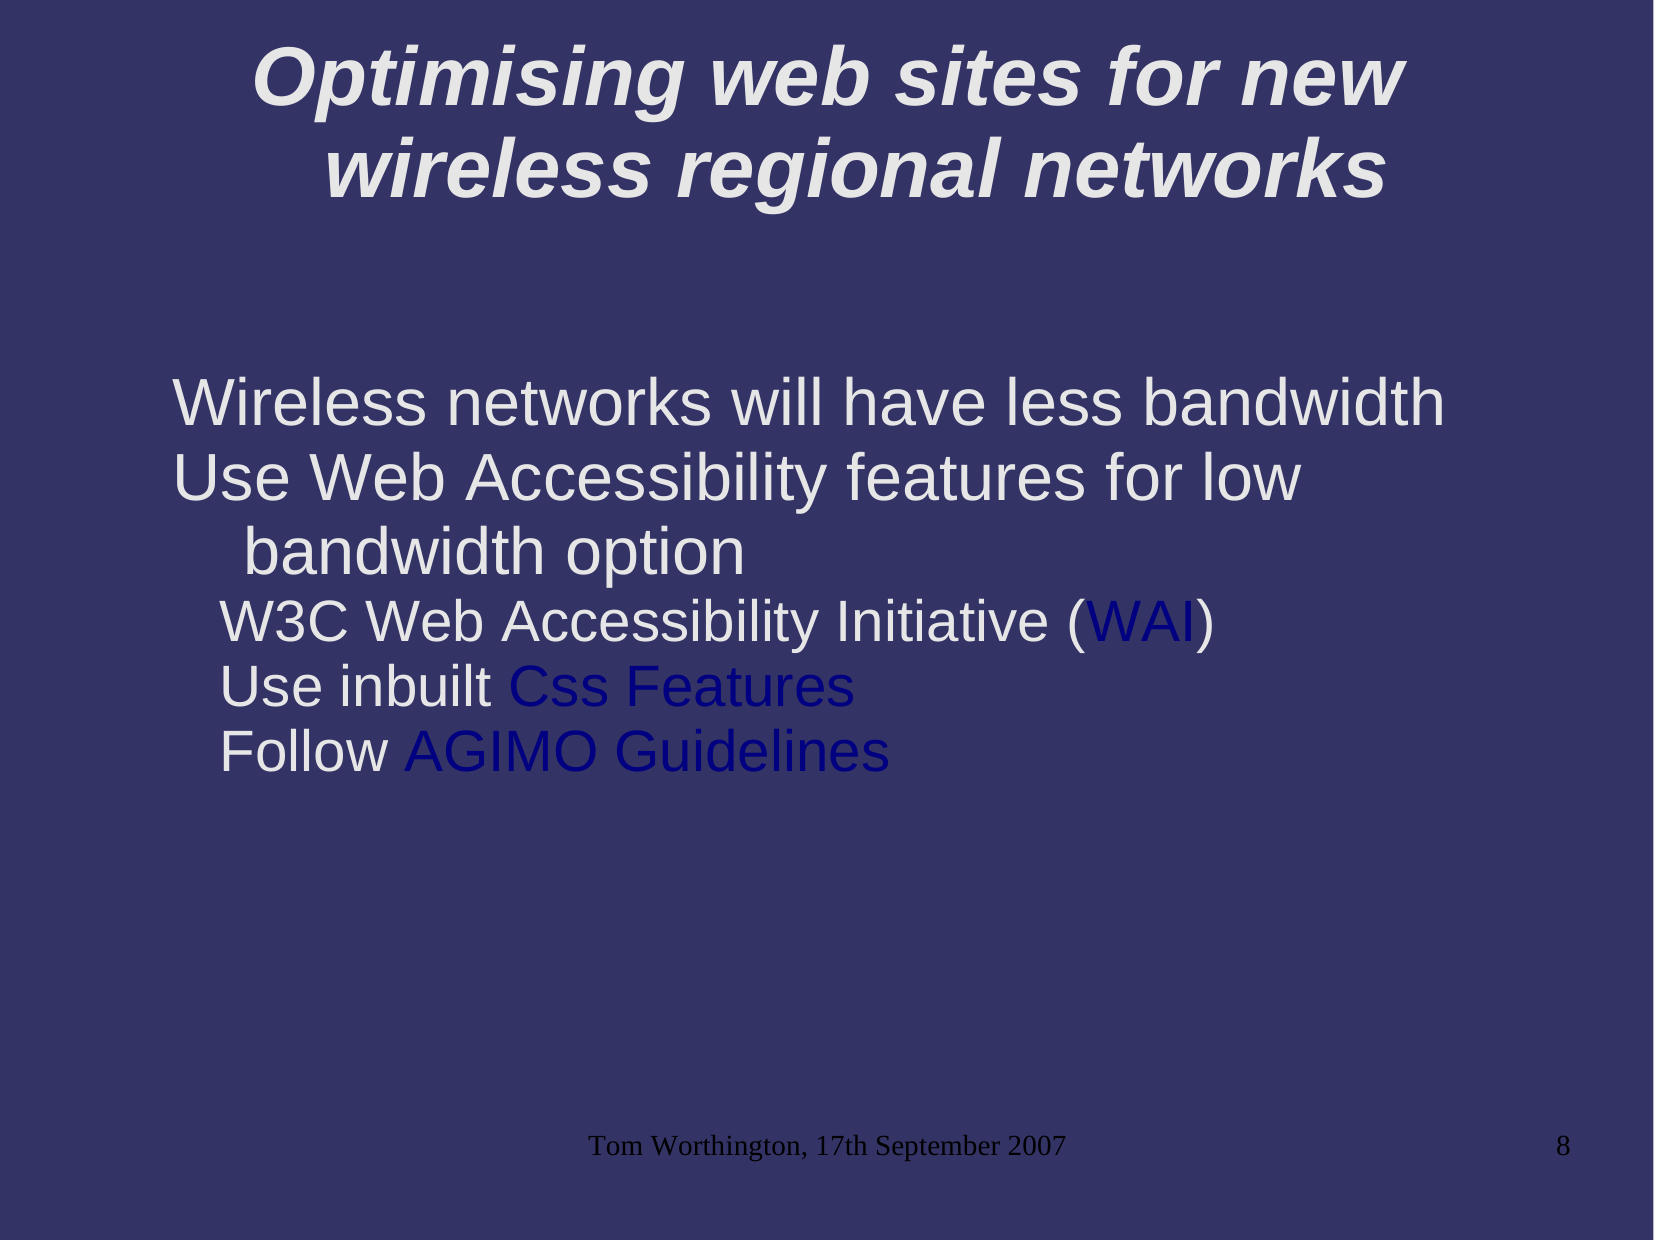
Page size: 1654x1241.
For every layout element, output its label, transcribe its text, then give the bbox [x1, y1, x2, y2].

title Optimising web sites for new wireless regional networks [121, 19, 1534, 227]
list Wireless networks will have less bandwidth Use Web Accessibility features for low bandwidth option W3C Web Accessibility Initiative (WAI) Use inbuilt Css Features Follow AGIMO Guidelines [160, 364, 1552, 1147]
